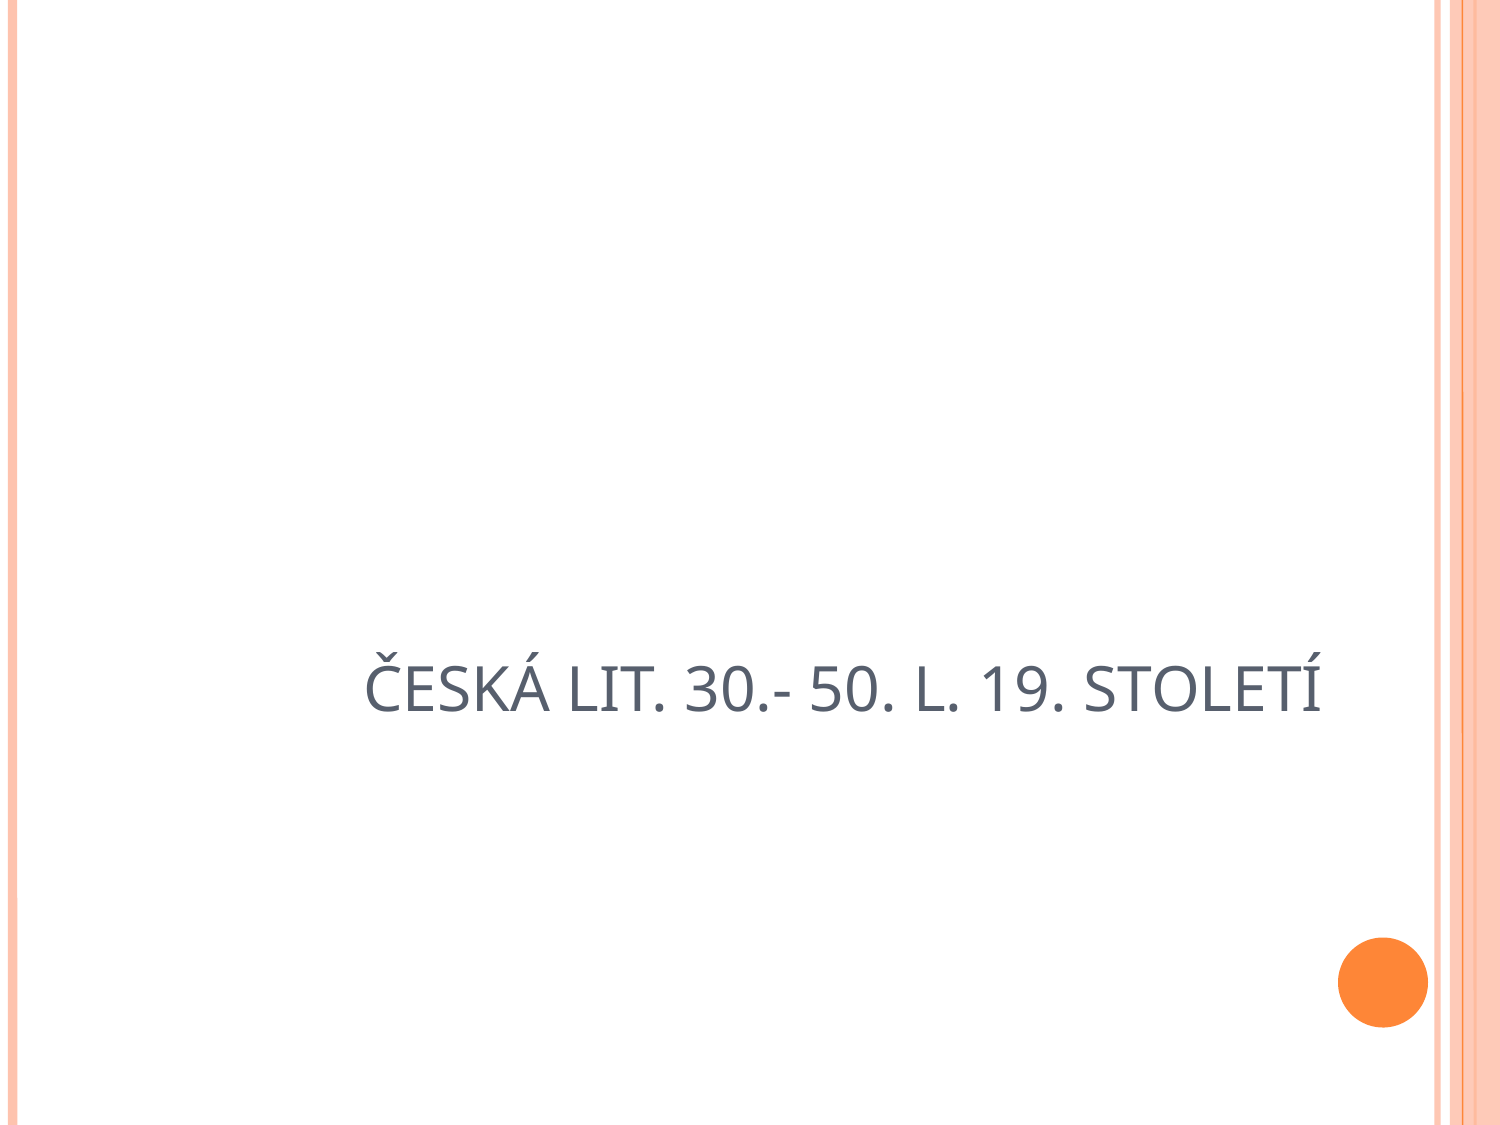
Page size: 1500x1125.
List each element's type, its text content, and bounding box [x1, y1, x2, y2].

title Česká lit. 30.- 50. l. 19. století [348, 420, 1361, 732]
